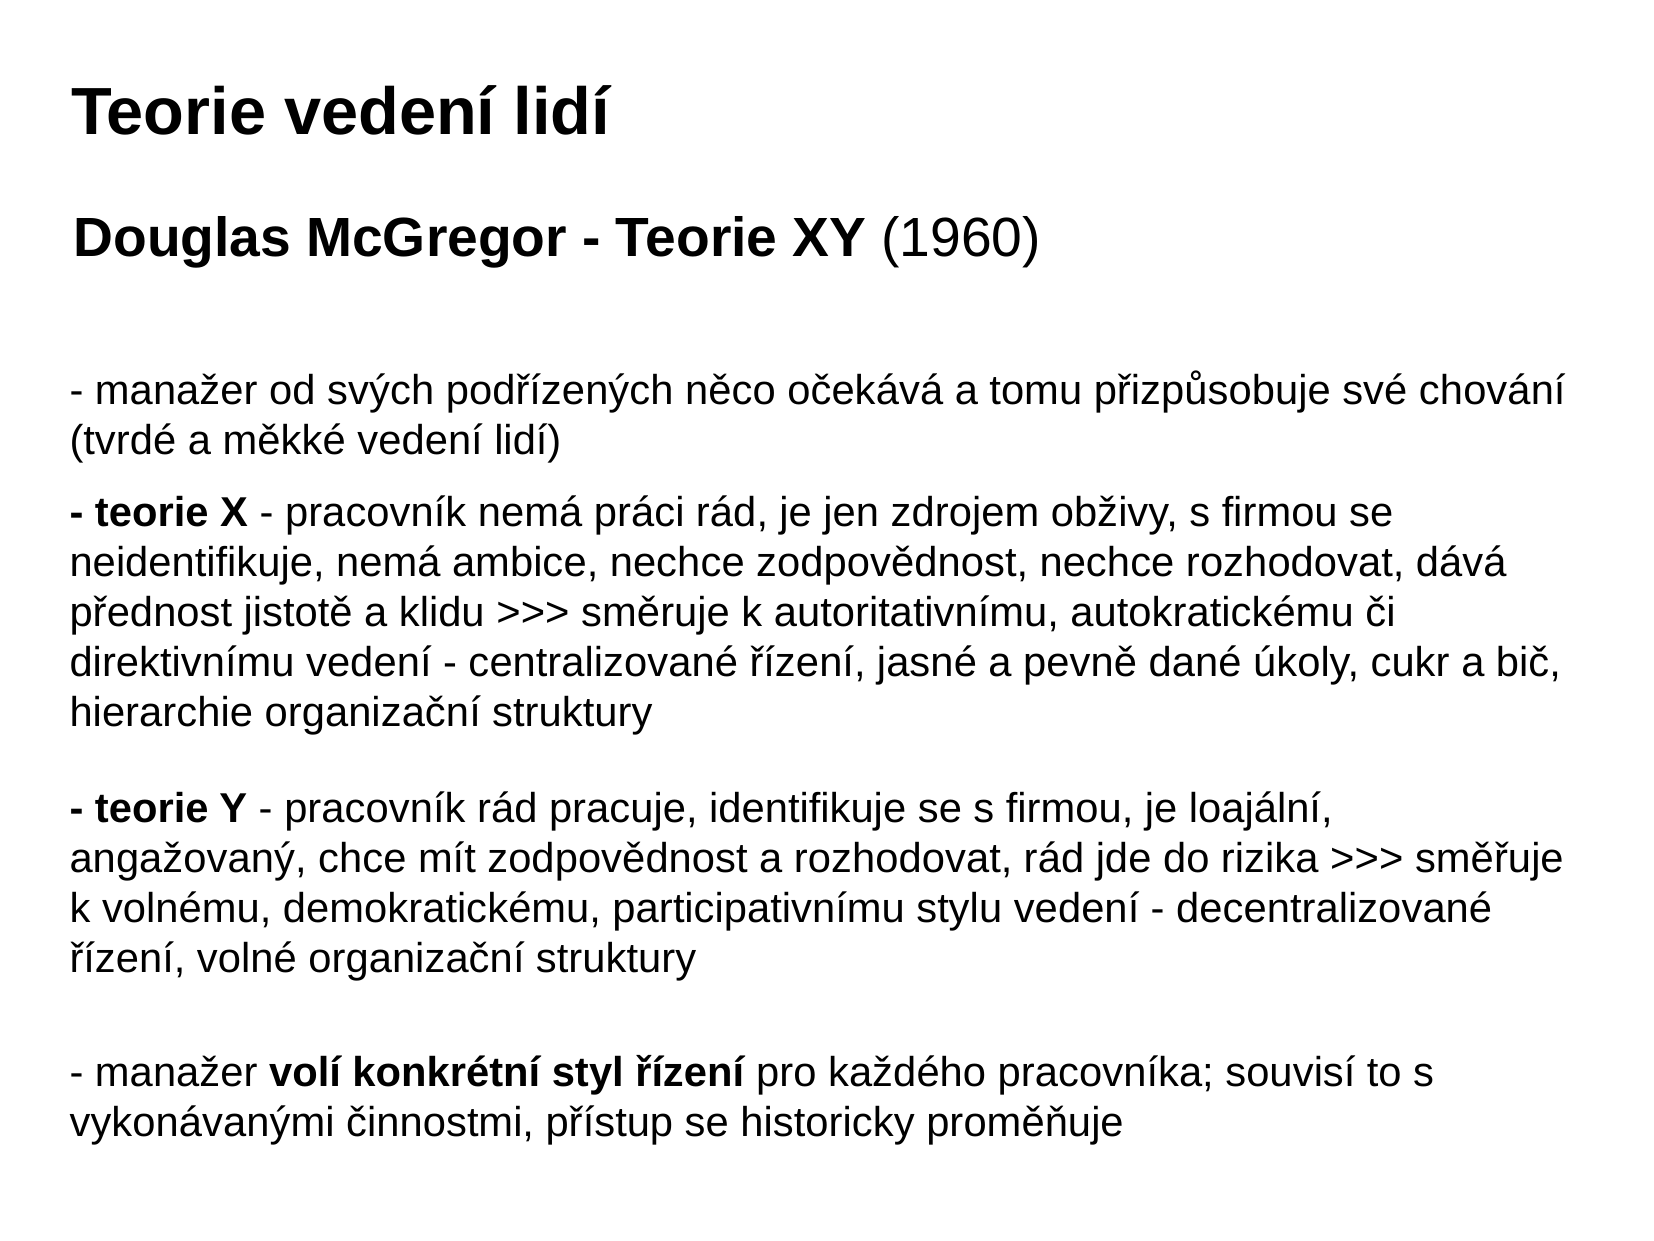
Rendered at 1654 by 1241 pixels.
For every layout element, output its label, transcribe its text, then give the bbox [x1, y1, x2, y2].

text_box Douglas McGregor - Teorie XY (1960) [58, 193, 1057, 276]
text_box - manažer volí konkrétní styl řízení pro každého pracovníka; souvisí to s vykonávanými činnostmi, přístup se historicky proměňuje [54, 1036, 1634, 1153]
text_box - teorie Y - pracovník rád pracuje, identifikuje se s firmou, je loajální, angažovaný, chce mít zodpovědnost a rozhodovat, rád jde do rizika >>> směřuje k volnému, demokratickému, participativnímu stylu vedení - decentralizované řízení, volné organizační struktury [54, 773, 1596, 990]
text_box - teorie X - pracovník nemá práci rád, je jen zdrojem obživy, s firmou se neidentifikuje, nemá ambice, nechce zodpovědnost, nechce rozhodovat, dává přednost jistotě a klidu >>> směruje k autoritativnímu, autokratickému či direktivnímu vedení - centralizované řízení, jasné a pevně dané úkoly, cukr a bič, hierarchie organizační struktury [54, 476, 1596, 743]
text_box Teorie vedení lidí [56, 60, 1569, 156]
text_box - manažer od svých podřízených něco očekává a tomu přizpůsobuje své chování (tvrdé a měkké vedení lidí) [54, 355, 1634, 471]
